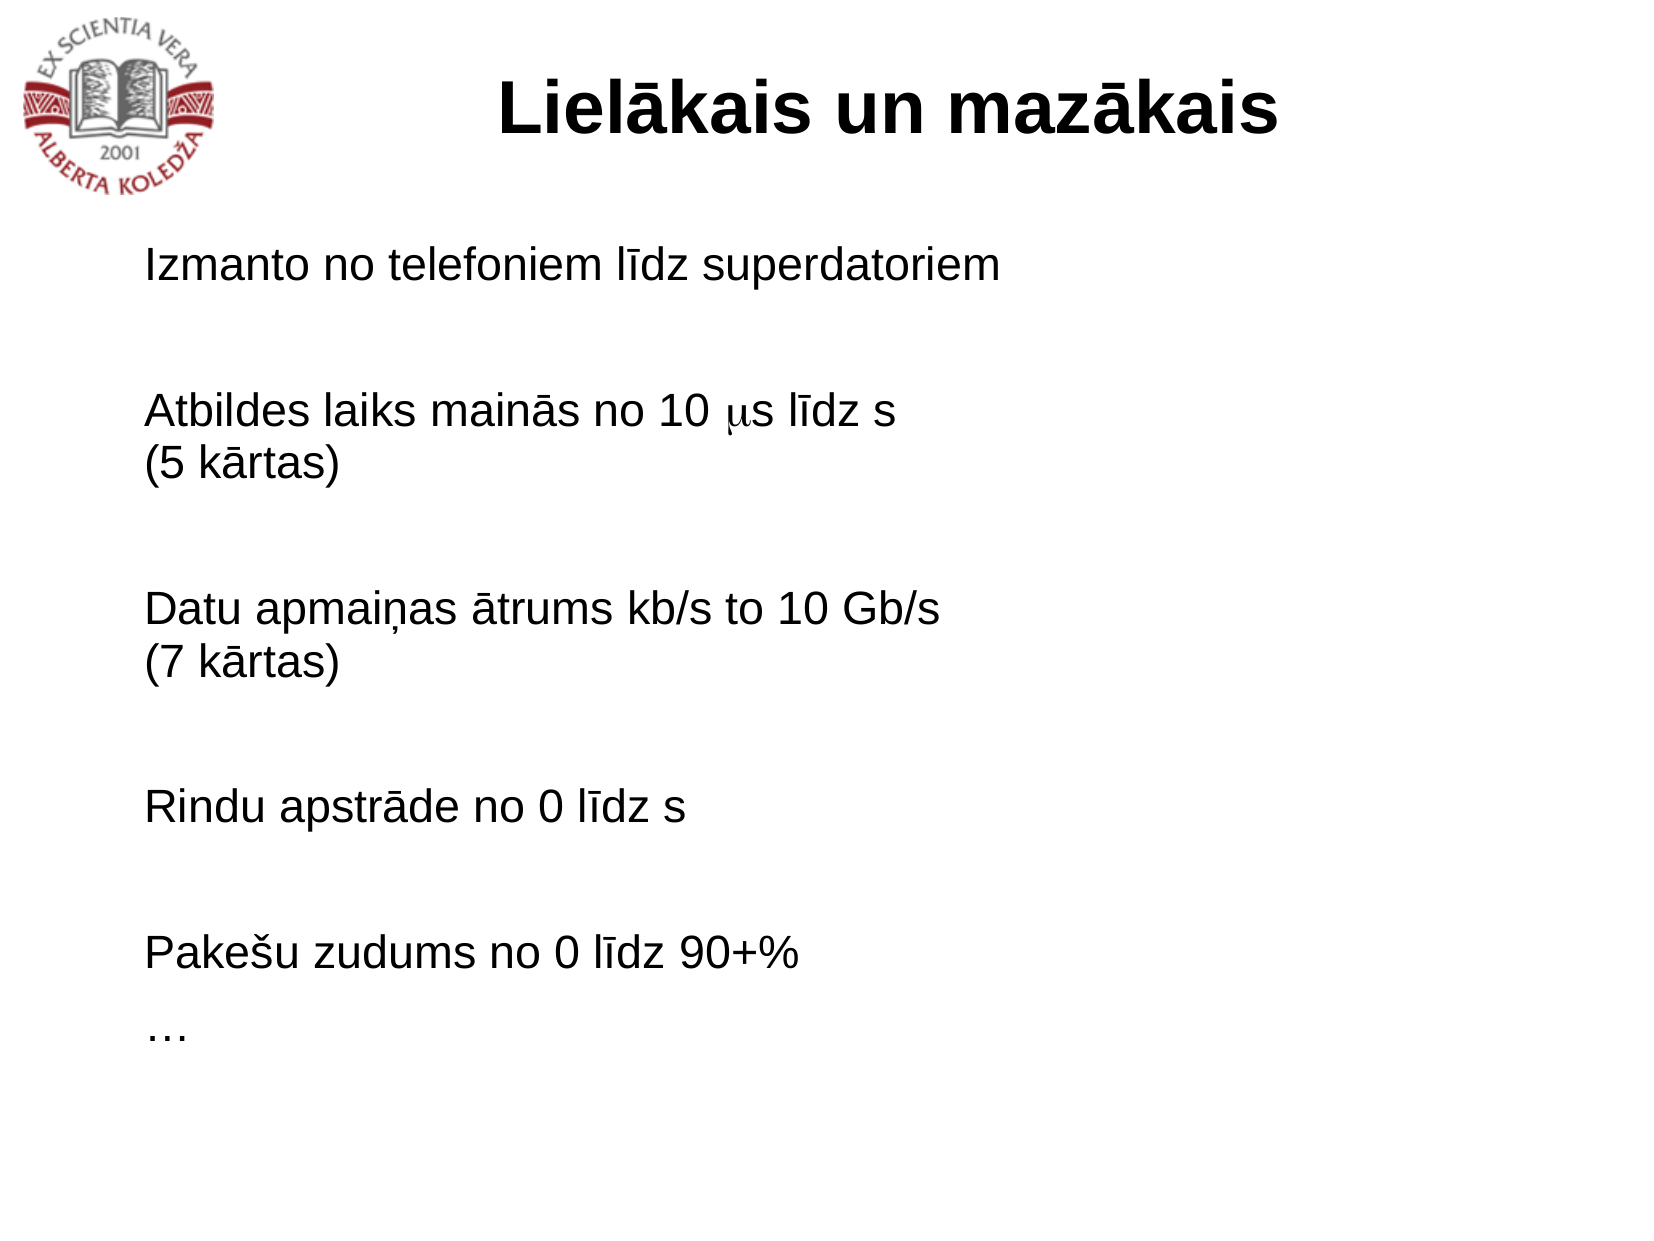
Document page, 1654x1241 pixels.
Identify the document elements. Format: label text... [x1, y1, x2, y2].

picture [23, 17, 214, 195]
title Lielākais un mazākais [206, 49, 1571, 166]
list Izmanto no telefoniem līdz superdatoriem Atbildes laiks mainās no 10 s līdz s (5 kārtas) Datu apmaiņas ātrums kb/s to 10 Gb/s (7 kārtas) Rindu apstrāde no 0 līdz s Pakešu zudums no 0 līdz 90+% … [94, 238, 1583, 1058]
